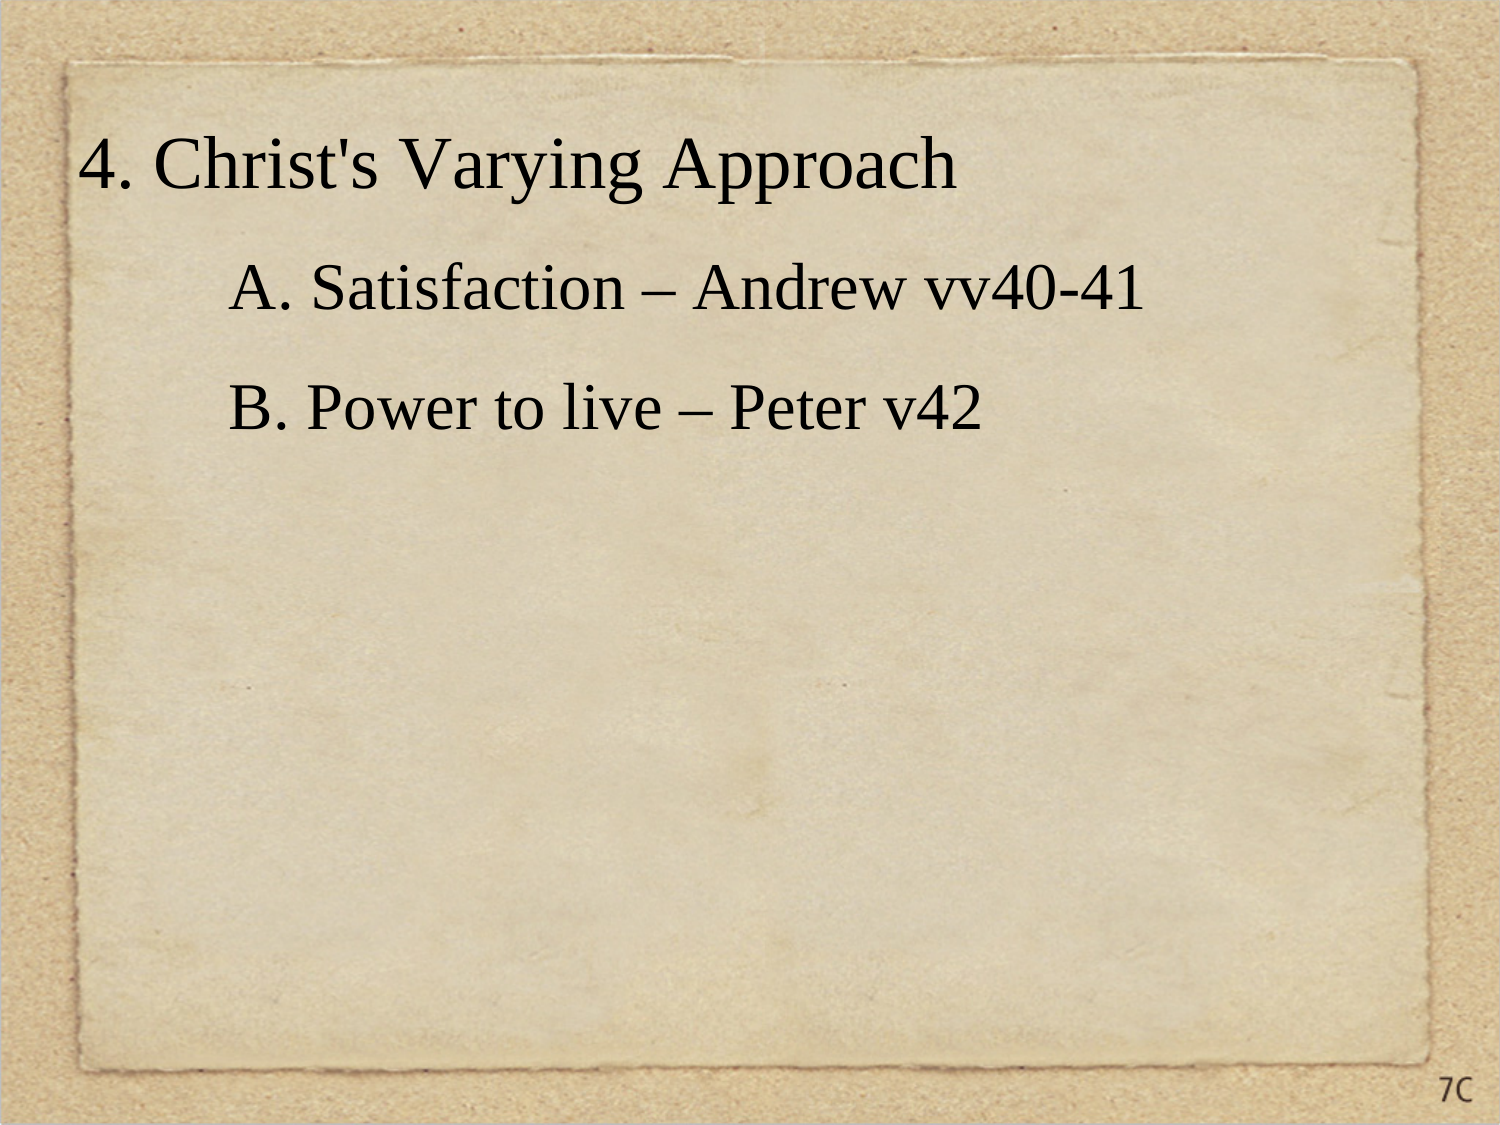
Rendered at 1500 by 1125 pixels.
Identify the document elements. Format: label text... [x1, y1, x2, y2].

text_box 4. Christ's Varying Approach A. Satisfaction – Andrew vv40-41 B. Power to live – Peter v42 [64, 60, 1411, 976]
picture [0, 0, 1500, 1125]
